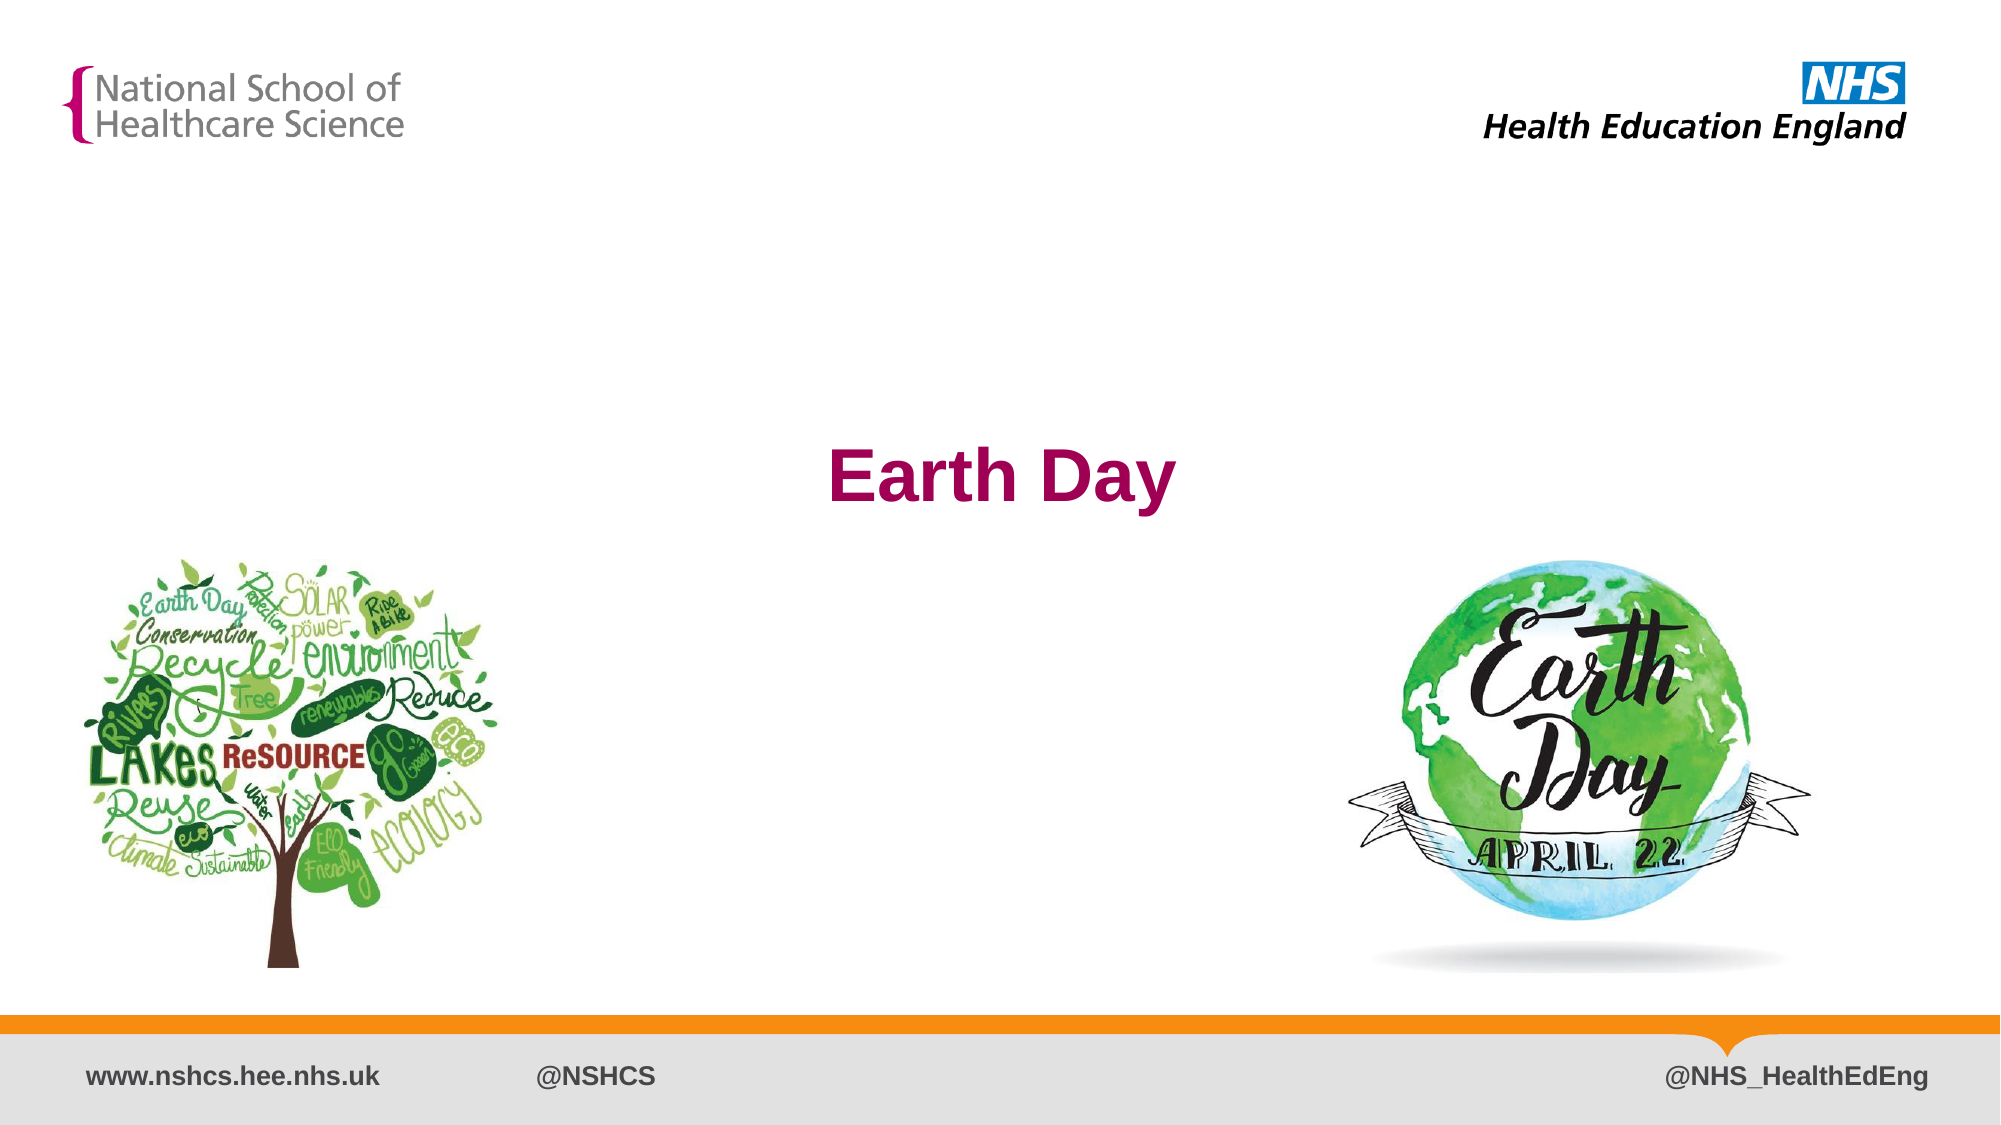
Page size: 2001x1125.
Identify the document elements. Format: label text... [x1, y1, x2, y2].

picture [1166, 499, 2000, 1000]
text_box www.nshcs.hee.nhs.uk [83, 1059, 385, 1094]
text_box @NSHCS [533, 1059, 659, 1094]
picture [78, 559, 506, 974]
text_box @NHS_HealthEdEng [1662, 1059, 1934, 1094]
title Earth Day [825, 424, 1180, 520]
